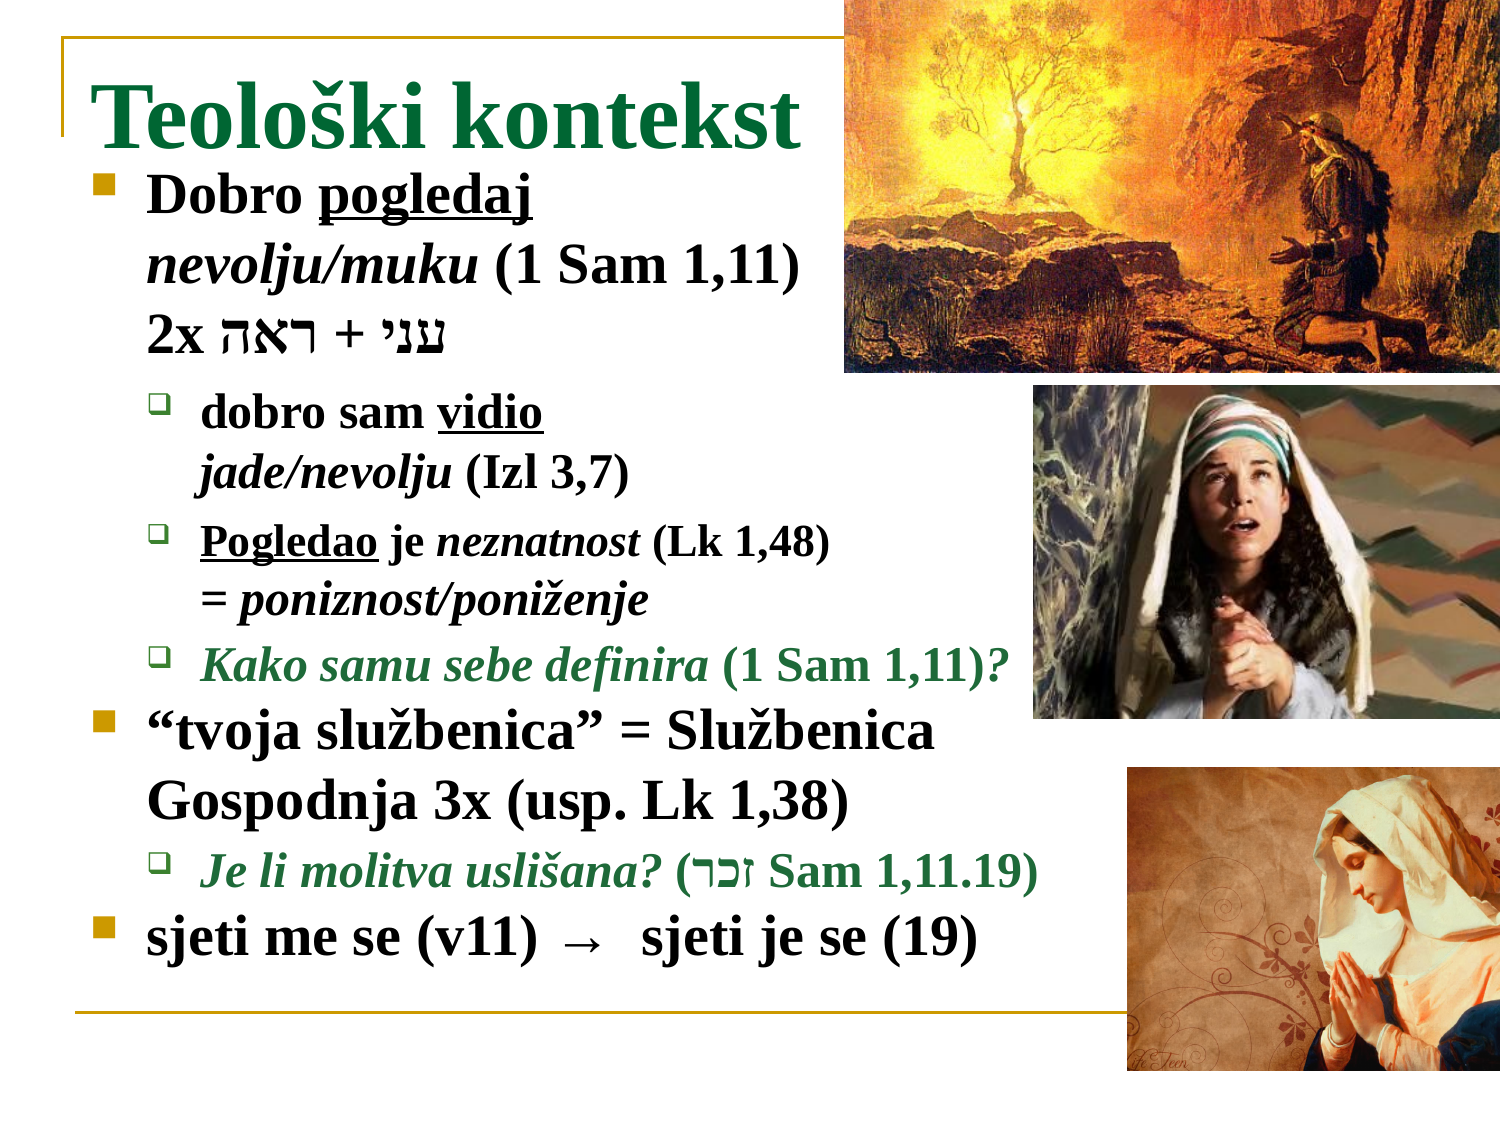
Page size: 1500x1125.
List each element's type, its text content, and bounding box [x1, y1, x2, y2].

picture [844, 0, 1500, 373]
title Teološki kontekst [75, 45, 844, 147]
picture [1127, 767, 1500, 1071]
list Dobro pogledaj nevolju/muku (1 Sam 1,11) 2x עני + ראה dobro sam vidio jade/nevolju (Izl 3,7) Pogledao je neznatnost (Lk 1,48) = poniznost/poniženje Kako samu sebe definira (1 Sam 1,11)? “tvoja službenica” = Službenica Gospodnja 3x (usp. Lk 1,38) Je li molitva uslišana? (זכר Sam 1,11.19) sjeti me se (v11) → sjeti je se (19) [75, 147, 1152, 1004]
picture [1033, 385, 1500, 719]
